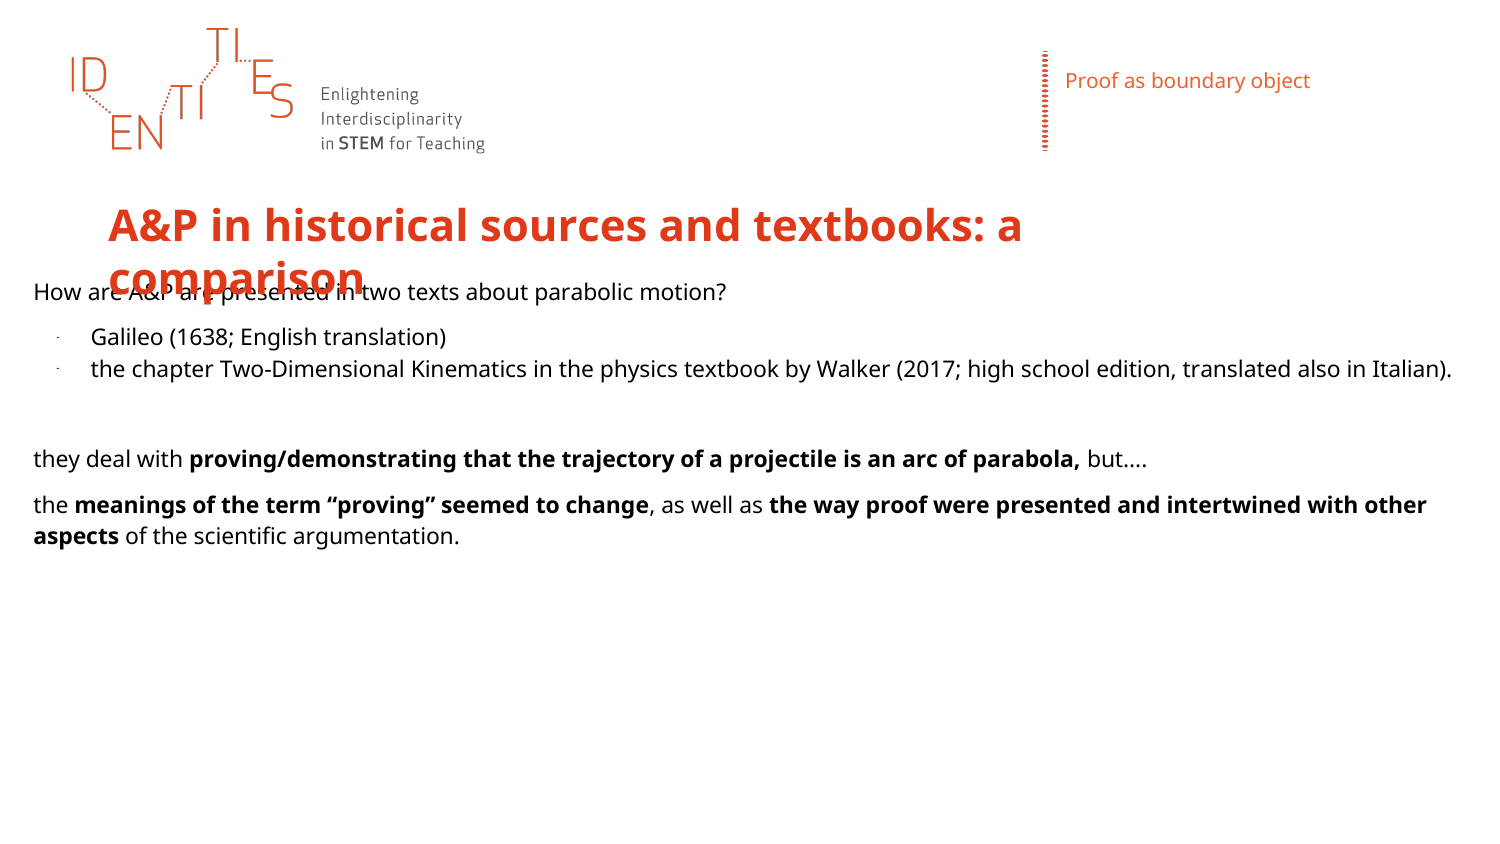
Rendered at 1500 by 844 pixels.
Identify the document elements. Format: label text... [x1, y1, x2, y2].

picture [71, 24, 485, 157]
picture [1042, 51, 1051, 151]
text_box Proof as boundary object [1050, 60, 1472, 121]
text_box A&P in historical sources and textbooks: a comparison [93, 182, 1299, 267]
list How are A&P are presented in two texts about parabolic motion? Galileo (1638; English translation) the chapter Two-Dimensional Kinematics in the physics textbook by Walker (2017; high school edition, translated also in Italian). they deal with proving/demonstrating that the trajectory of a projectile is an arc of parabola, but…. the meanings of the term “proving” seemed to change, as well as the way proof were presented and intertwined with other aspects of the scientific argumentation. [33, 267, 1457, 564]
